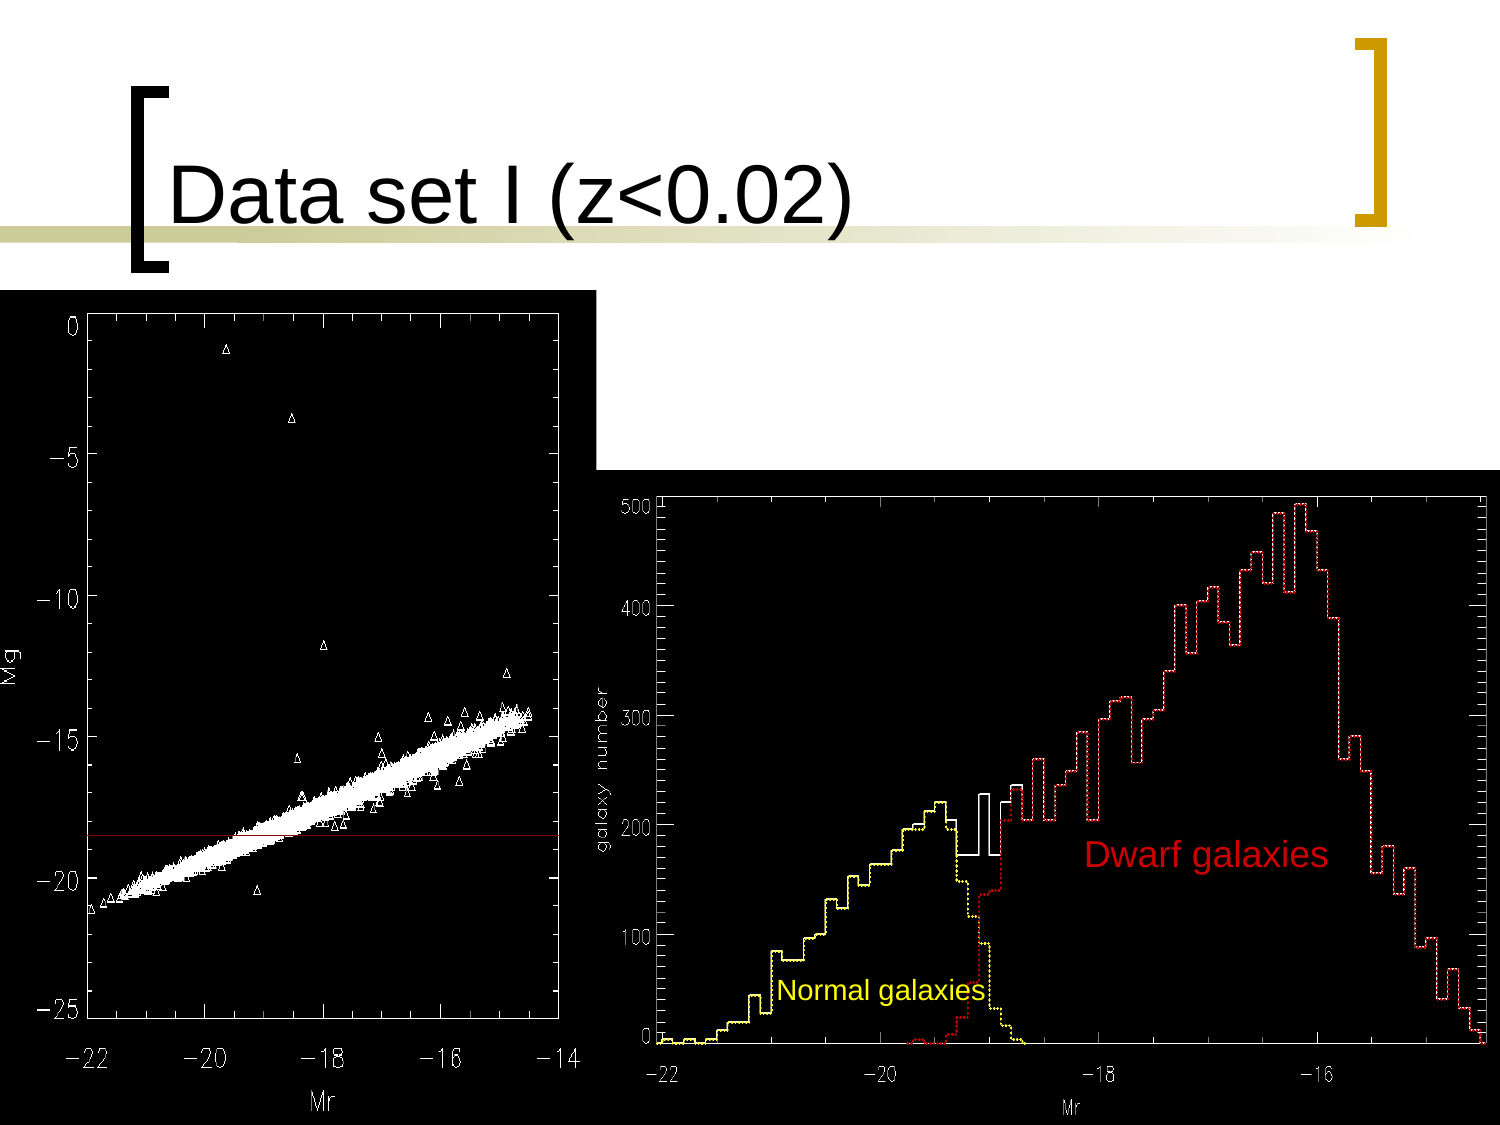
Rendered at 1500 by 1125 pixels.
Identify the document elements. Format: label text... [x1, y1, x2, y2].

text_box Dwarf galaxies [1068, 822, 1365, 883]
text_box Normal galaxies [761, 964, 1034, 1015]
picture [0, 290, 1500, 1125]
title Data set I (z<0.02) [152, 15, 1328, 248]
